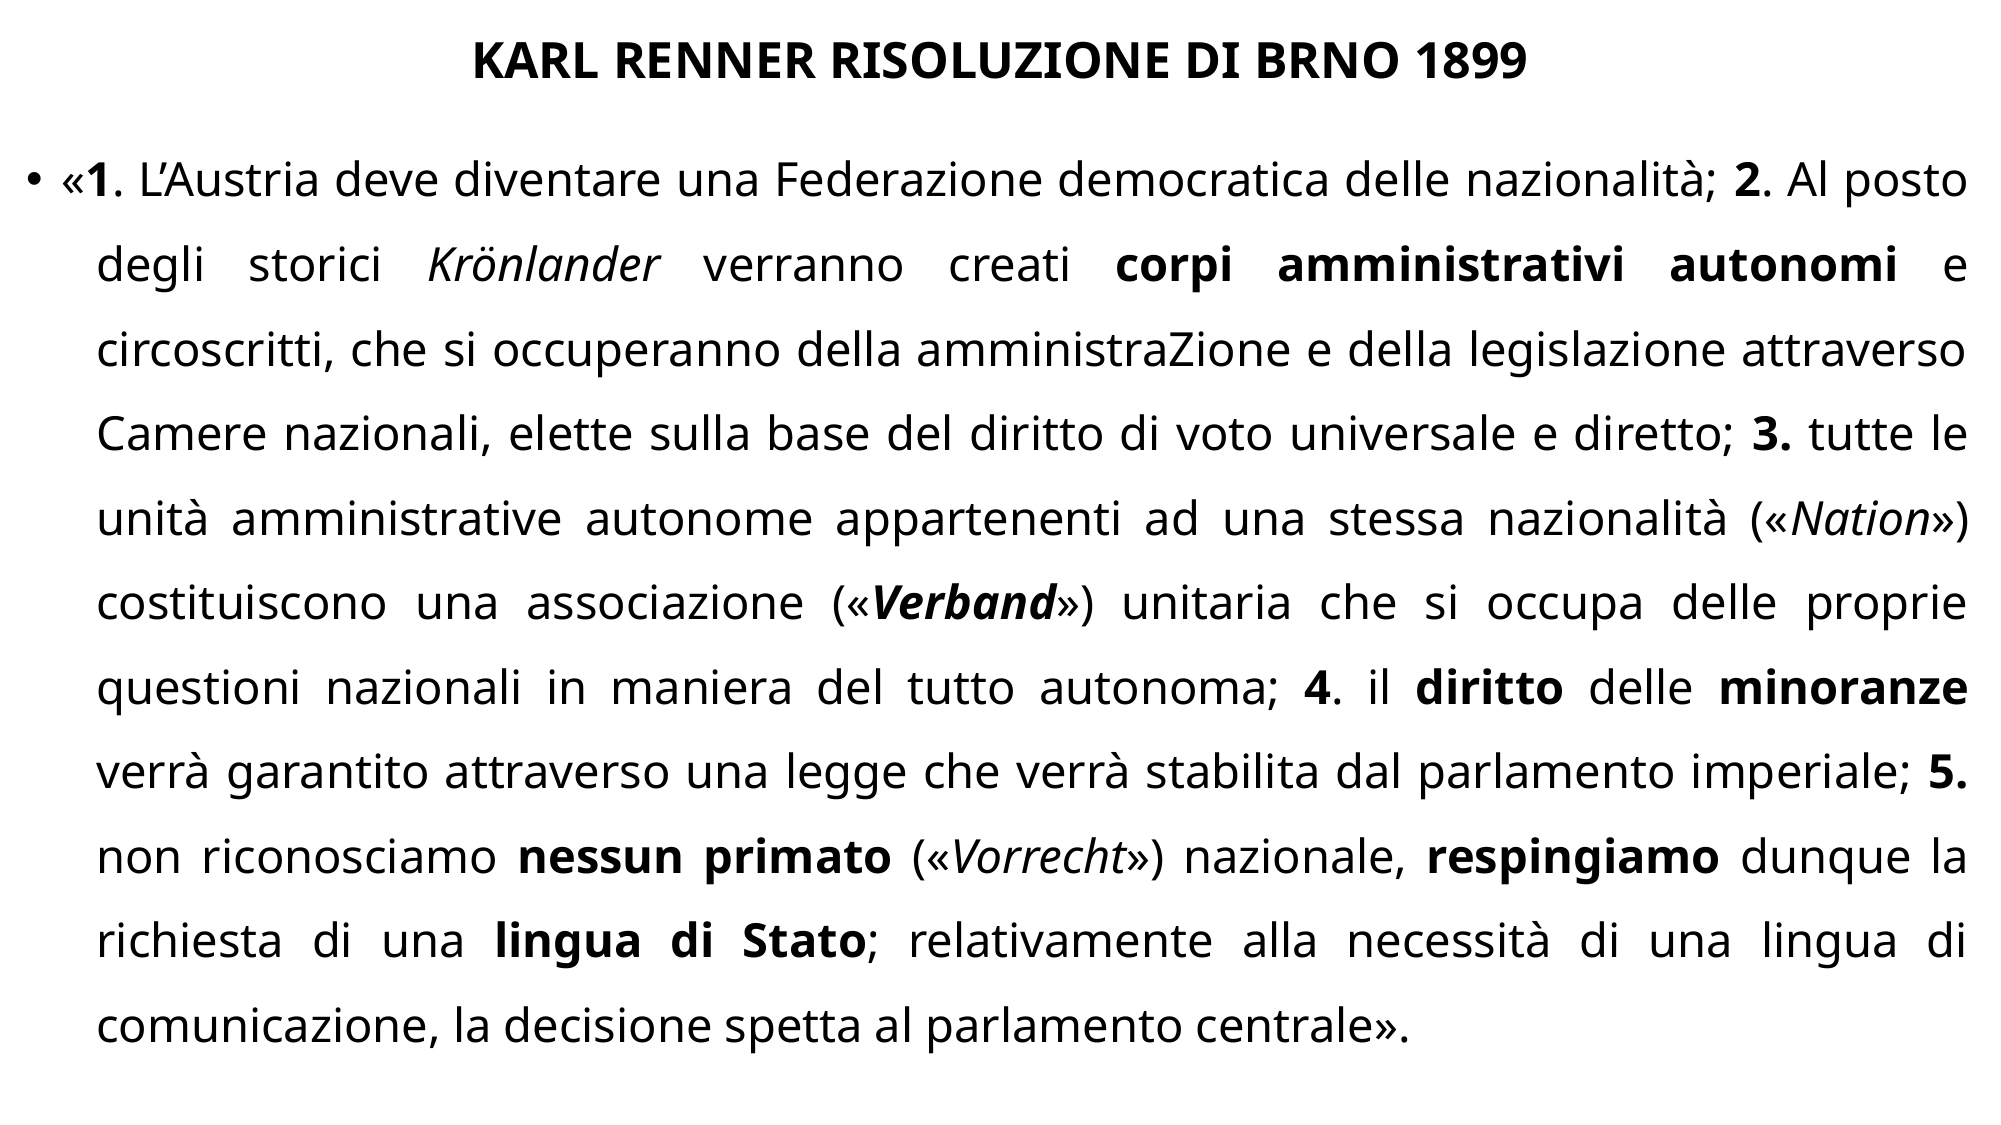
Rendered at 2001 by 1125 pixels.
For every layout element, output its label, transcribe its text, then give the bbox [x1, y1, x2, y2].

title KARL RENNER RISOLUZIONE DI BRNO 1899 [137, 10, 1863, 114]
list «1. L’Austria deve diventare una Federazione democratica delle nazionalità; 2. Al posto degli storici Krönlander verranno creati corpi amministrativi autonomi e circoscritti, che si occuperanno della amministraZione e della legislazione attraverso Camere nazionali, elette sulla base del diritto di voto universale e diretto; 3. tutte le unità amministrative autonome appartenenti ad una stessa nazionalità («Nation») costituiscono una associazione («Verband») unitaria che si occupa delle proprie questioni nazionali in maniera del tutto autonoma; 4. il diritto delle minoranze verrà garantito attraverso una legge che verrà stabilita dal parlamento imperiale; 5. non riconosciamo nessun primato («Vorrecht») nazionale, respingiamo dunque la richiesta di una lingua di Stato; relativamente alla necessità di una lingua di comunicazione, la decisione spetta al parlamento centrale». [10, 114, 1985, 1125]
